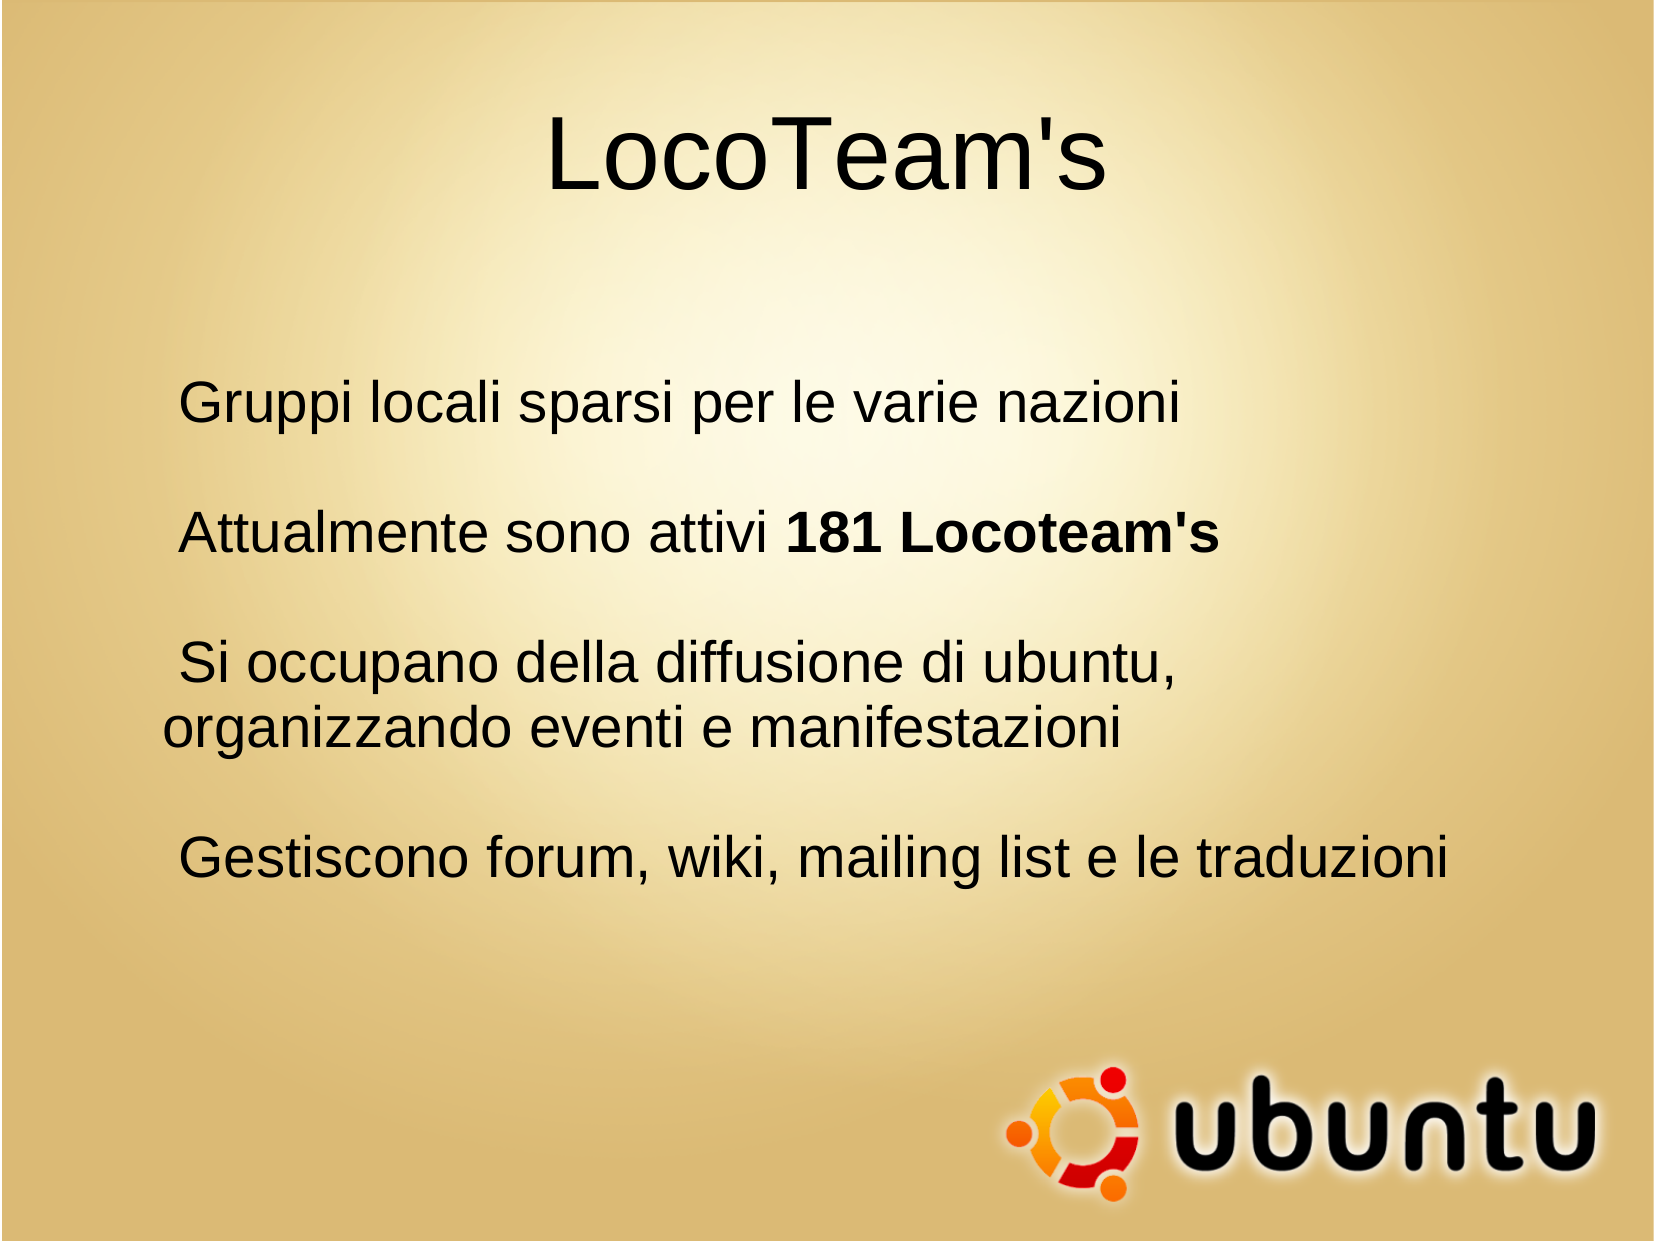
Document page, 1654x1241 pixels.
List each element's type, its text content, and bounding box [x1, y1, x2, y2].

title LocoTeam's [82, 49, 1571, 257]
text_box Gruppi locali sparsi per le varie nazioni Attualmente sono attivi 181 Locoteam's Si occupano della diffusione di ubuntu, organizzando eventi e manifestazioni Gestiscono forum, wiki, mailing list e le traduzioni [147, 362, 1506, 914]
picture [2, 0, 1654, 1241]
